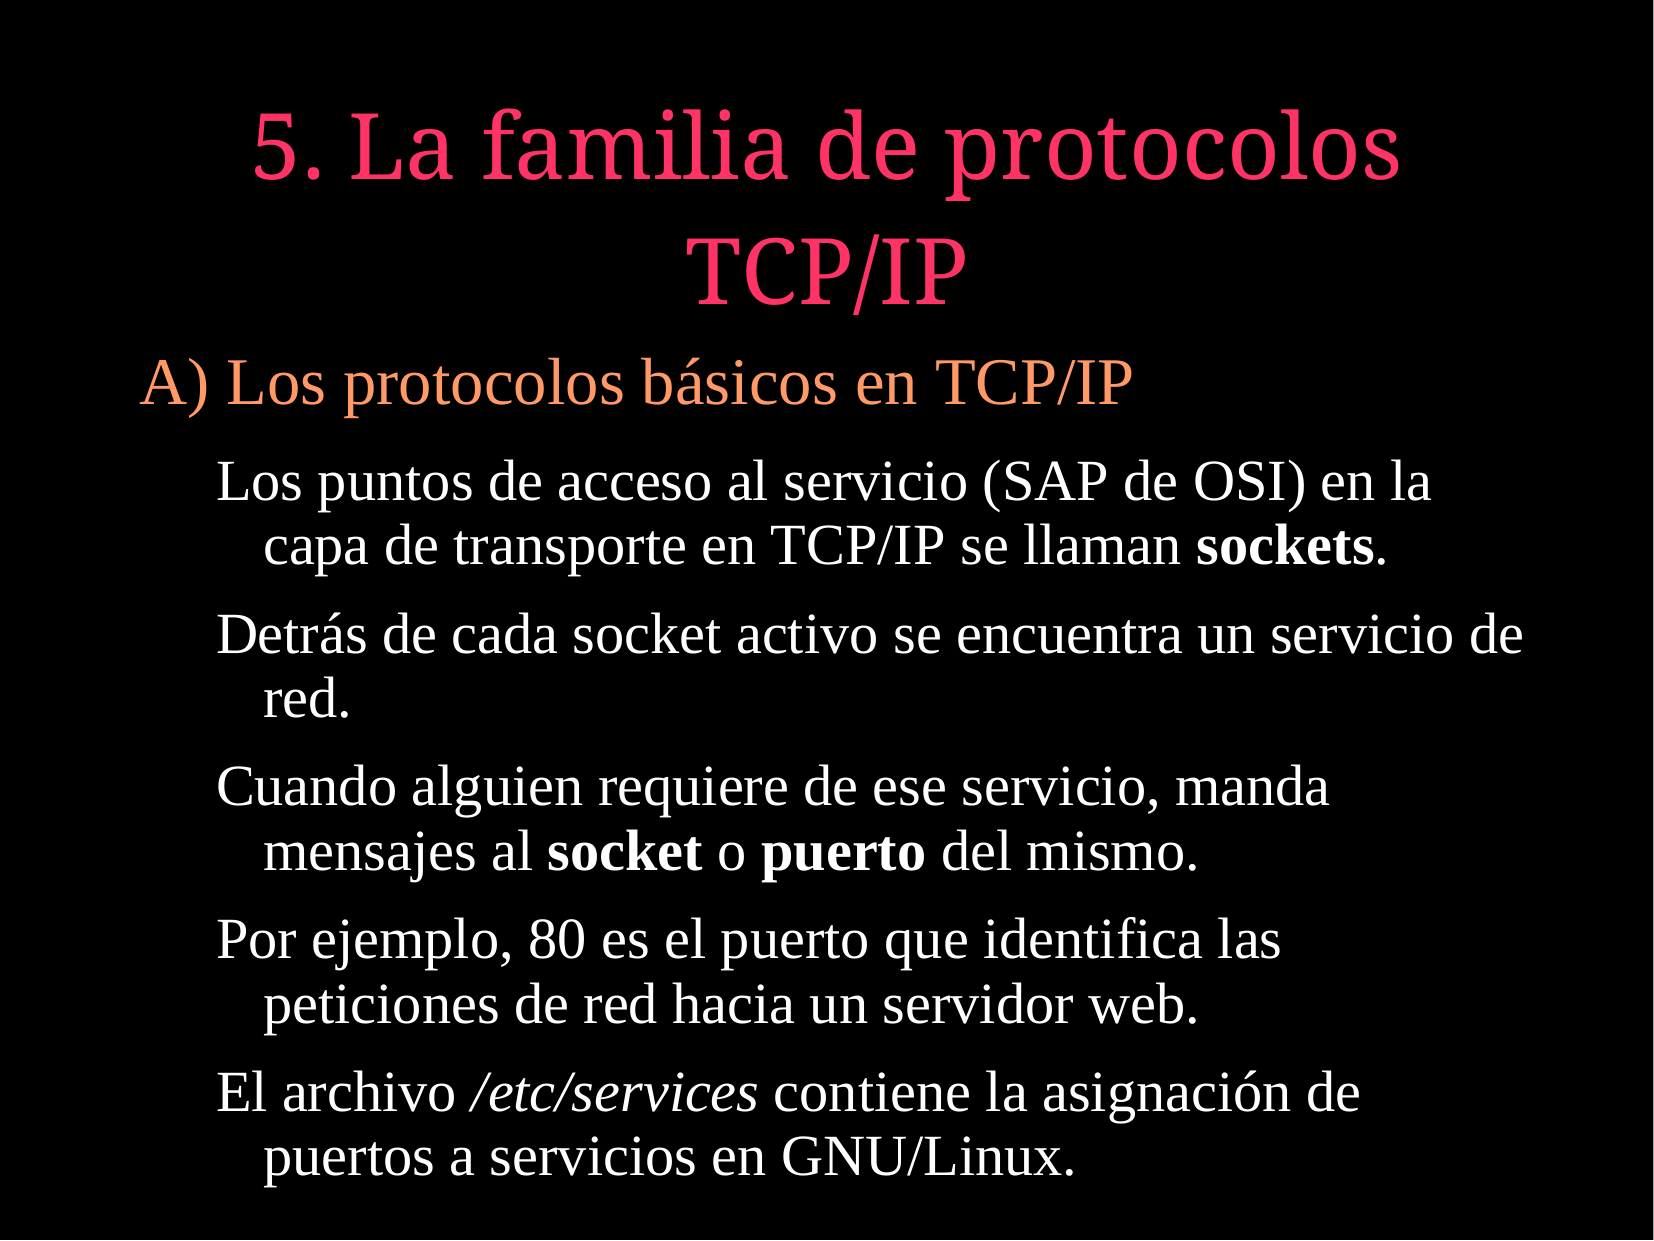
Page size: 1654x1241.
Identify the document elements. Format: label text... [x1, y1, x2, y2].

list A) Los protocolos básicos en TCP/IP Los puntos de acceso al servicio (SAP de OSI) en la capa de transporte en TCP/IP se llaman sockets. Detrás de cada socket activo se encuentra un servicio de red. Cuando alguien requiere de ese servicio, manda mensajes al socket o puerto del mismo. Por ejemplo, 80 es el puerto que identifica las peticiones de red hacia un servidor web. El archivo /etc/services contiene la asignación de puertos a servicios en GNU/Linux. [121, 344, 1534, 1200]
title 5. La familia de protocolos TCP/IP [121, 102, 1534, 311]
